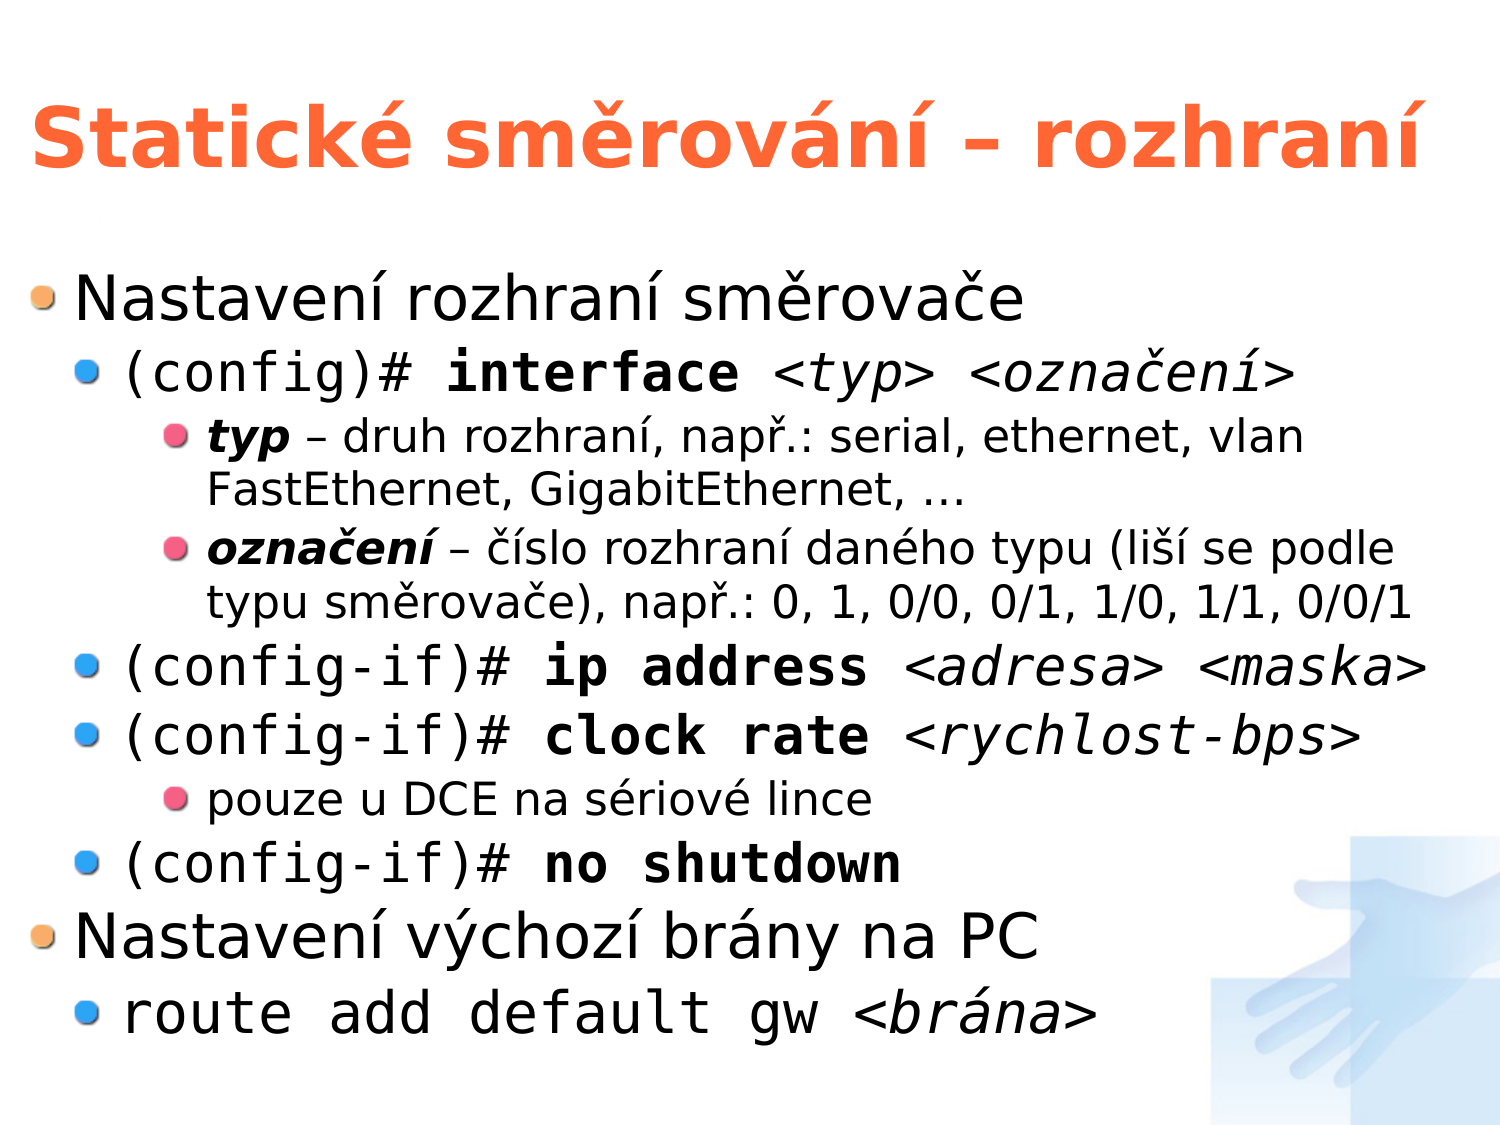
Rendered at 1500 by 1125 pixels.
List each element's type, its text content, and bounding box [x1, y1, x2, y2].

list Nastavení rozhraní směrovače (config)# interface <typ> <označení> typ – druh rozhraní, např.: serial, ethernet, vlan FastEthernet, GigabitEthernet, … označení – číslo rozhraní daného typu (liší se podle typu směrovače), např.: 0, 1, 0/0, 0/1, 1/0, 1/1, 0/0/1 (config-if)# ip address <adresa> <maska> (config-if)# clock rate <rychlost-bps> pouze u DCE na sériové lince (config-if)# no shutdown Nastavení výchozí brány na PC route add default gw <brána> [29, 262, 1477, 1093]
picture [0, 0, 1500, 1125]
title Statické směrování – rozhraní [29, 21, 1477, 257]
